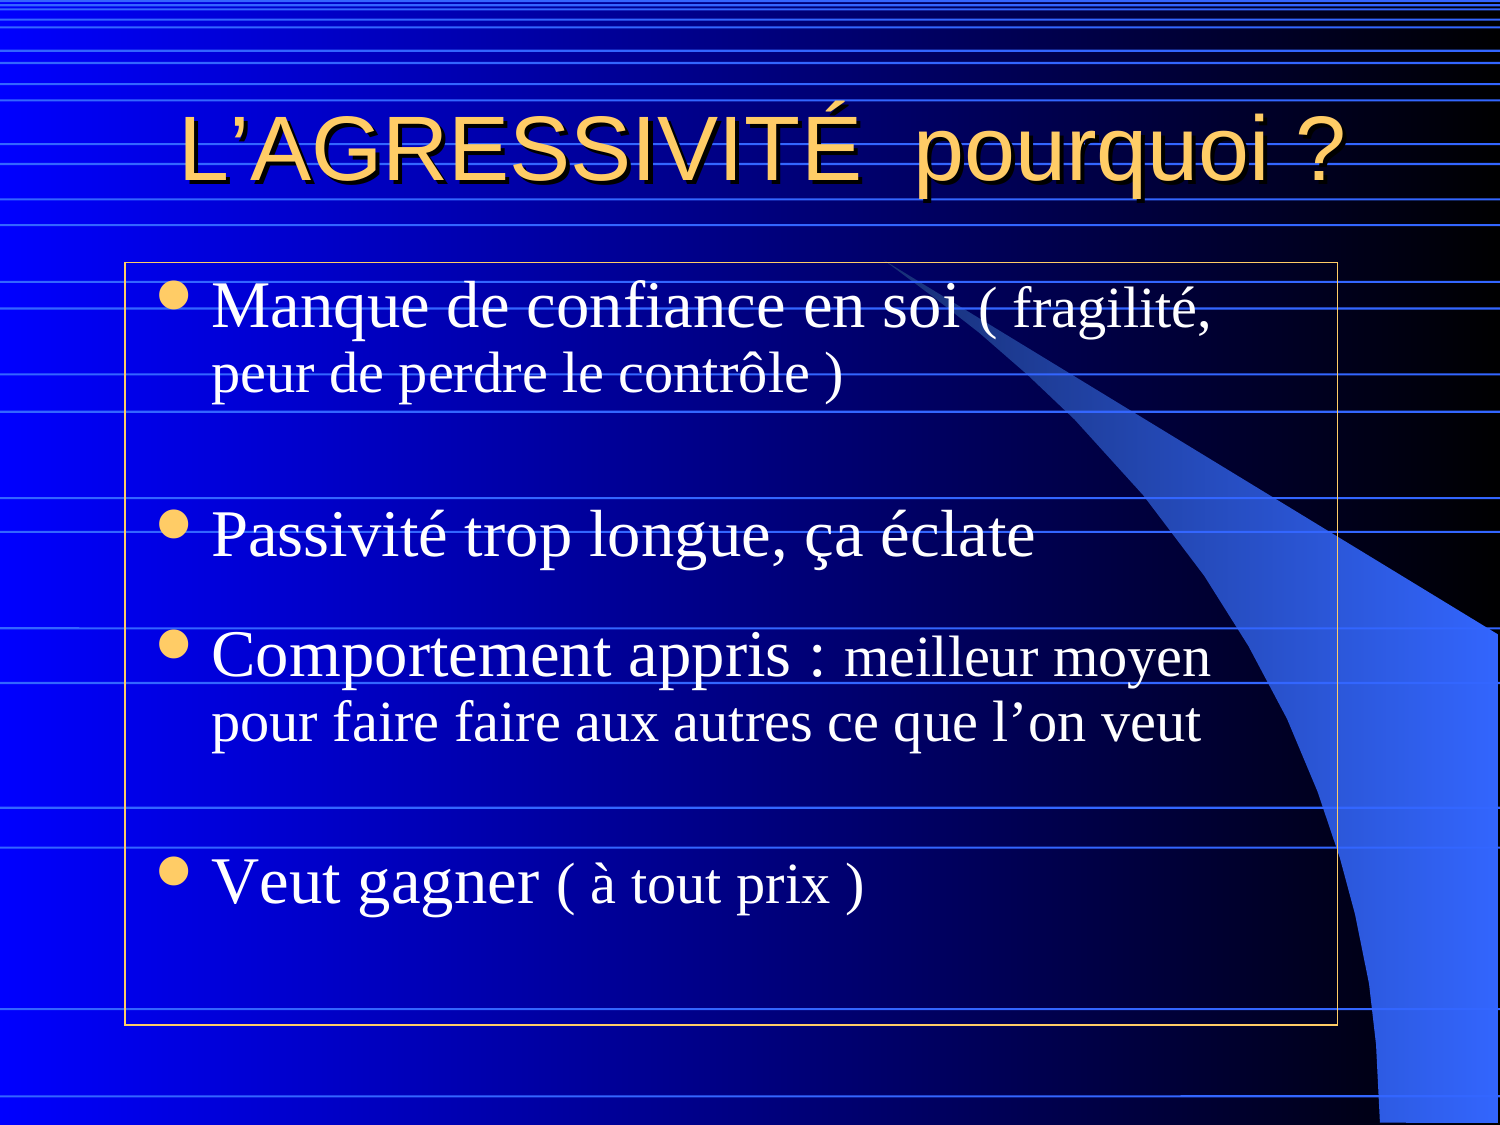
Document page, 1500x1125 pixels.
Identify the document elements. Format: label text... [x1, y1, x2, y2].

title L’AGRESSIVITÉ pourquoi ? [99, 49, 1426, 238]
list Manque de confiance en soi ( fragilité, peur de perdre le contrôle ) Passivité trop longue, ça éclate Comportement appris : meilleur moyen pour faire faire aux autres ce que l’on veut Veut gagner ( à tout prix ) [124, 262, 1338, 1026]
